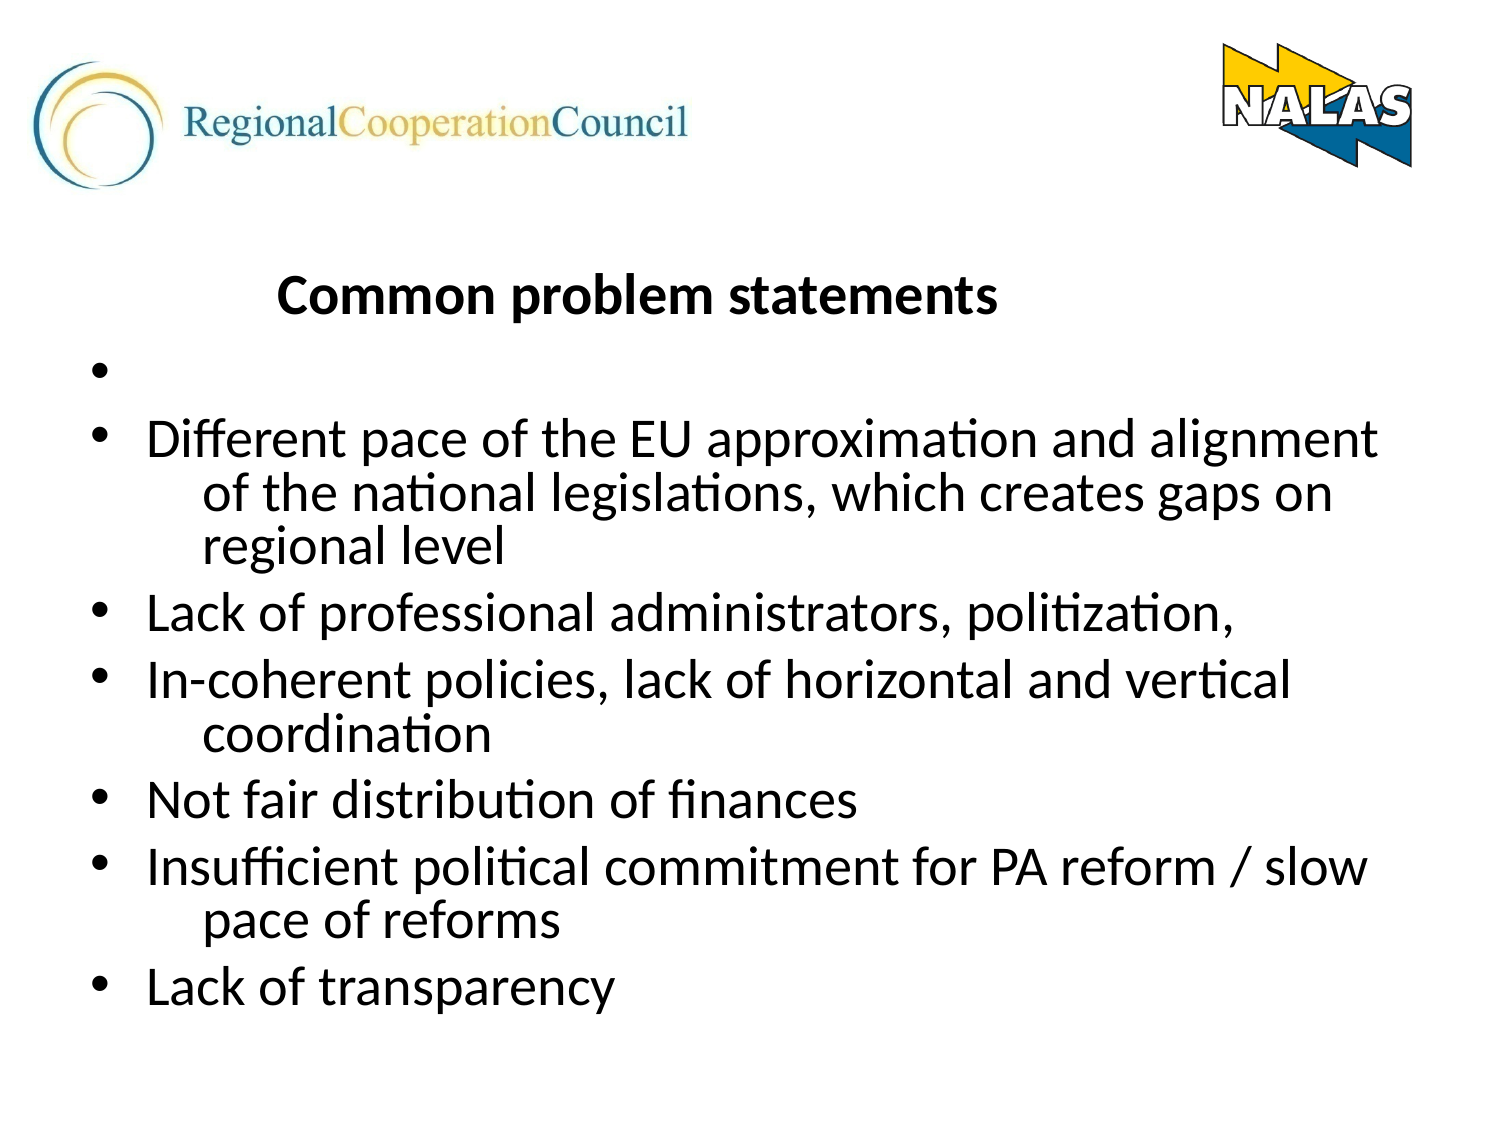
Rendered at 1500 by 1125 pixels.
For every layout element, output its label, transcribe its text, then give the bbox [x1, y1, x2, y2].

list Common problem statements Different pace of the EU approximation and alignment of the national legislations, which creates gaps on regional level Lack of professional administrators, politization, In-coherent policies, lack of horizontal and vertical coordination Not fair distribution of finances Insufficient political commitment for PA reform / slow pace of reforms Lack of transparency [75, 262, 1436, 1071]
picture [1222, 42, 1412, 168]
picture [27, 53, 692, 197]
